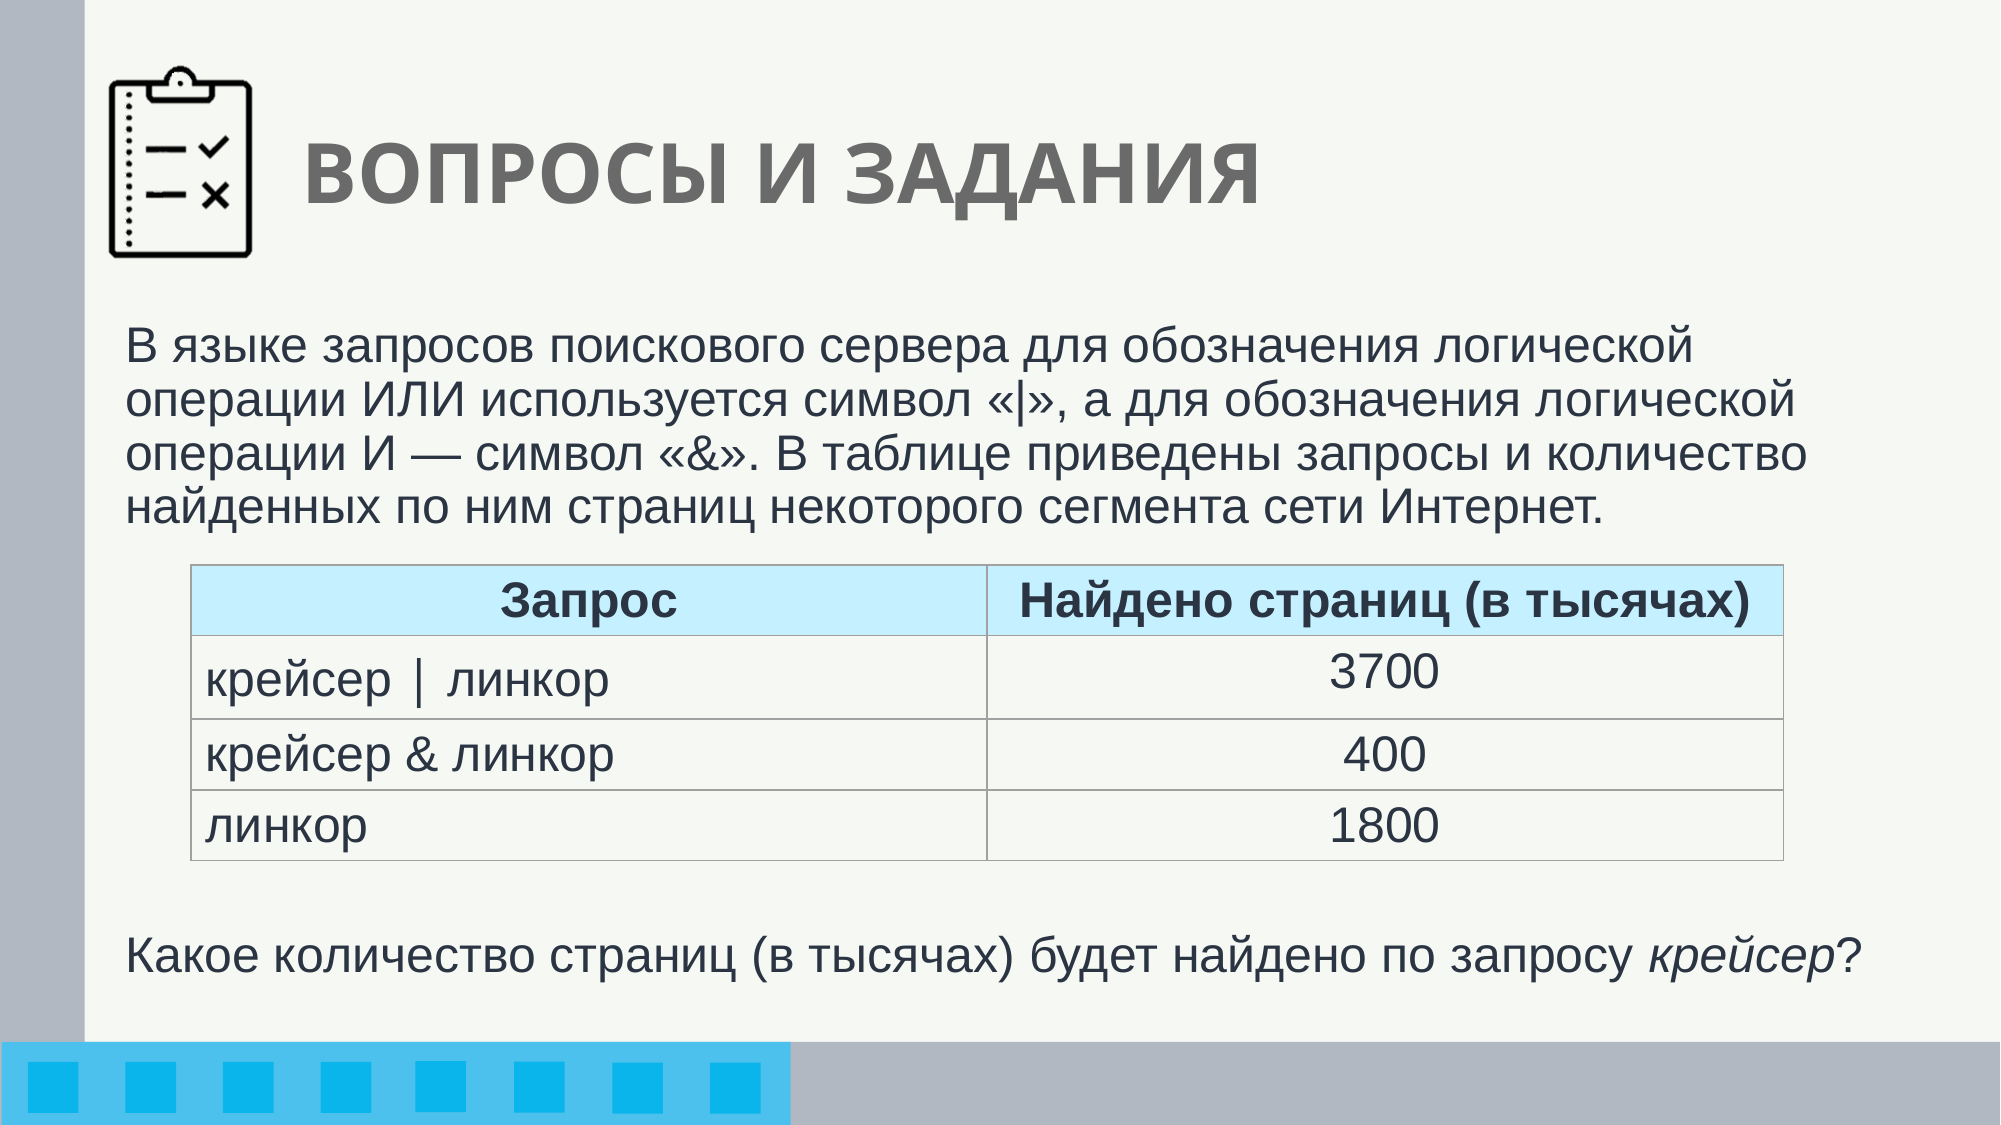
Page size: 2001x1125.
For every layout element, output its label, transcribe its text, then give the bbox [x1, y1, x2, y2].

table_cell линкор [192, 791, 986, 860]
table_header Найдено страниц (в тысячах) [988, 566, 1783, 635]
title ВОПРОСЫ И ЗАДАНИЯ [285, 67, 1892, 286]
table_cell крейсер & линкор [192, 720, 986, 789]
table_cell 3700 [988, 636, 1783, 718]
picture [85, 54, 286, 286]
table_header Запрос [192, 566, 986, 635]
table_cell 400 [988, 720, 1783, 789]
list В языке запросов поискового сервера для обозначения логической операции ИЛИ используется символ «|», а для обозначения логической операции И — символ «&». В таблице приведены запросы и количество найденных по ним страниц некоторого сегмента сети Интернет. Какое количество страниц (в тысячах) будет найдено по запросу крейсер? [110, 311, 1892, 1040]
table_cell крейсер | линкор [192, 636, 986, 718]
table_cell 1800 [988, 791, 1783, 860]
